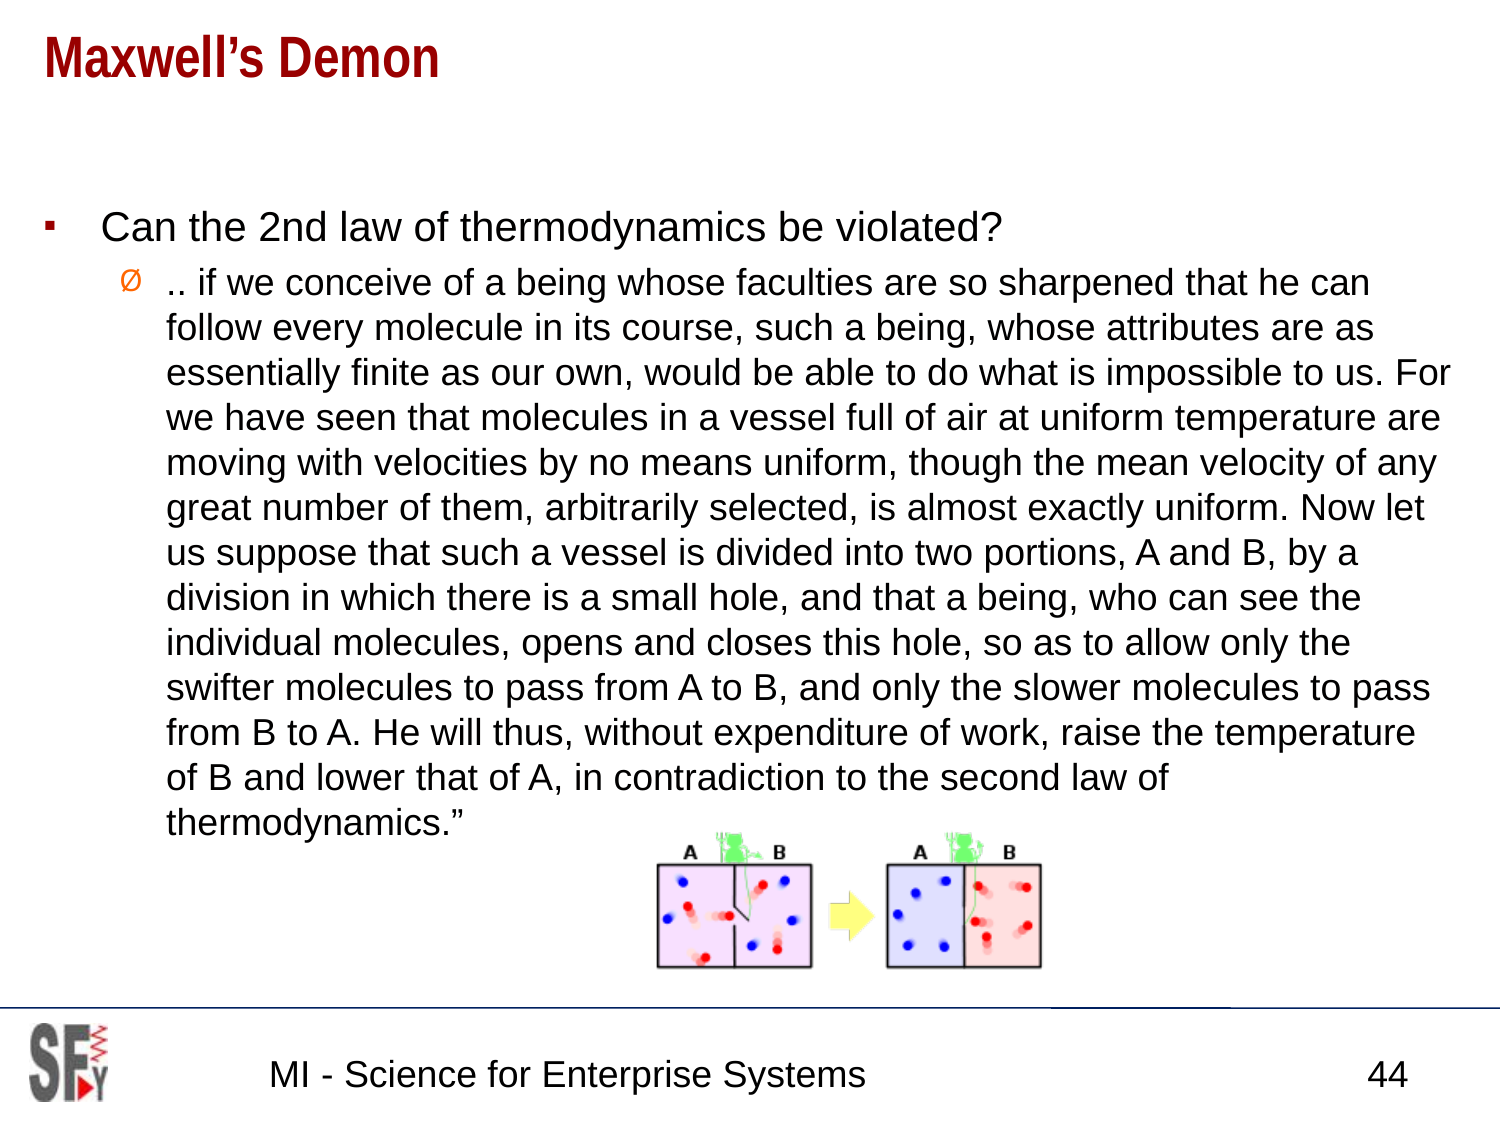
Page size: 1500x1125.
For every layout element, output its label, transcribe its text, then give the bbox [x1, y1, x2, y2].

picture [29, 1023, 108, 1102]
footer MI - Science for Enterprise Systems [253, 1034, 1336, 1103]
picture [607, 814, 1092, 993]
list Can the 2nd law of thermodynamics be violated? .. if we conceive of a being whose faculties are so sharpened that he can follow every molecule in its course, such a being, whose attributes are as essentially finite as our own, would be able to do what is impossible to us. For we have seen that molecules in a vessel full of air at uniform temperature are moving with velocities by no means uniform, though the mean velocity of any great number of them, arbitrarily selected, is almost exactly uniform. Now let us suppose that such a vessel is divided into two portions, A and B, by a division in which there is a small hole, and that a being, who can see the individual molecules, opens and closes this hole, so as to allow only the swifter molecules to pass from A to B, and only the slower molecules to pass from B to A. He will thus, without expenditure of work, raise the temperature of B and lower that of A, in contradiction to the second law of thermodynamics.” [29, 184, 1471, 988]
slide_number <numéro> [1352, 1034, 1490, 1103]
title Maxwell’s Demon [29, 12, 1471, 138]
